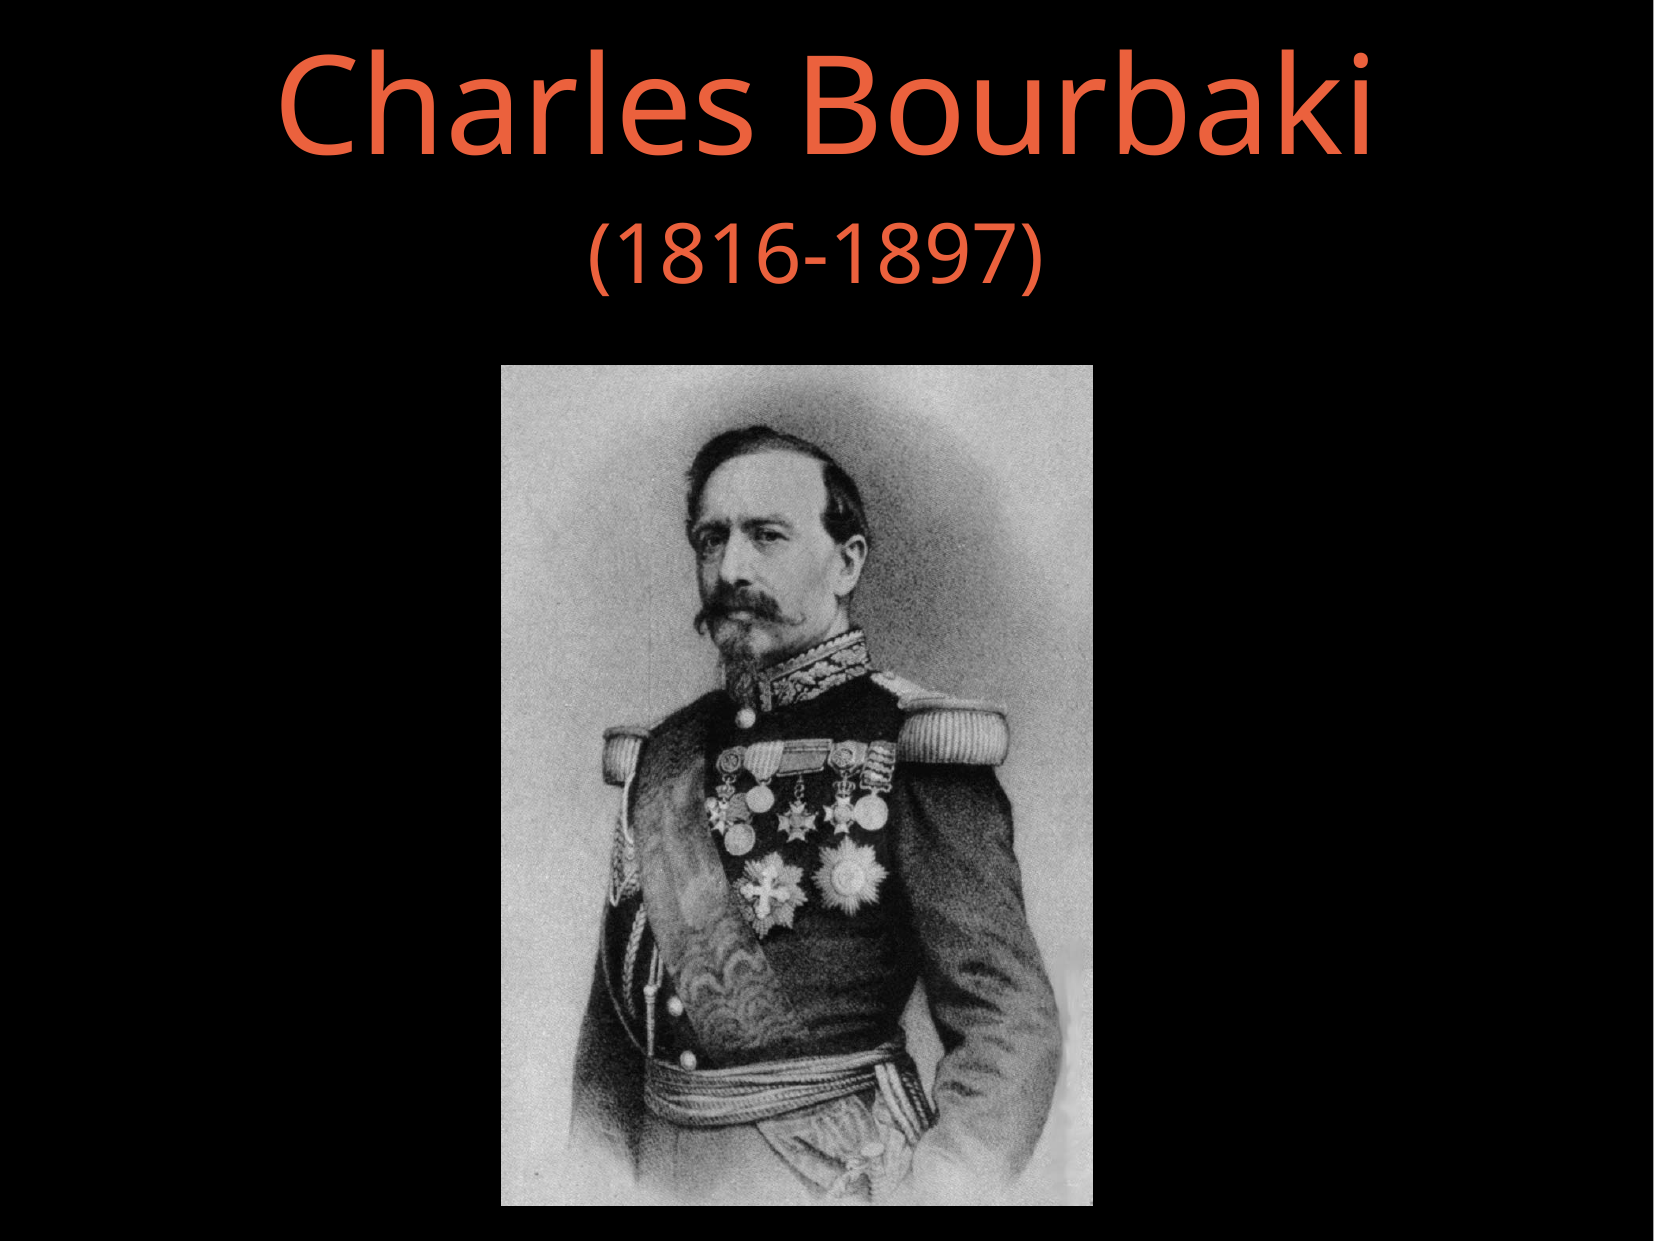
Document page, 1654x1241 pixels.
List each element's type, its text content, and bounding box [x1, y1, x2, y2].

text_box [0, 0, 1654, 1241]
text_box [888, 272, 911, 278]
text_box Charles Bourbaki (1816-1897) [236, 0, 1418, 272]
text_box [671, 272, 694, 278]
text_box [769, 272, 789, 278]
picture [501, 365, 1093, 1206]
